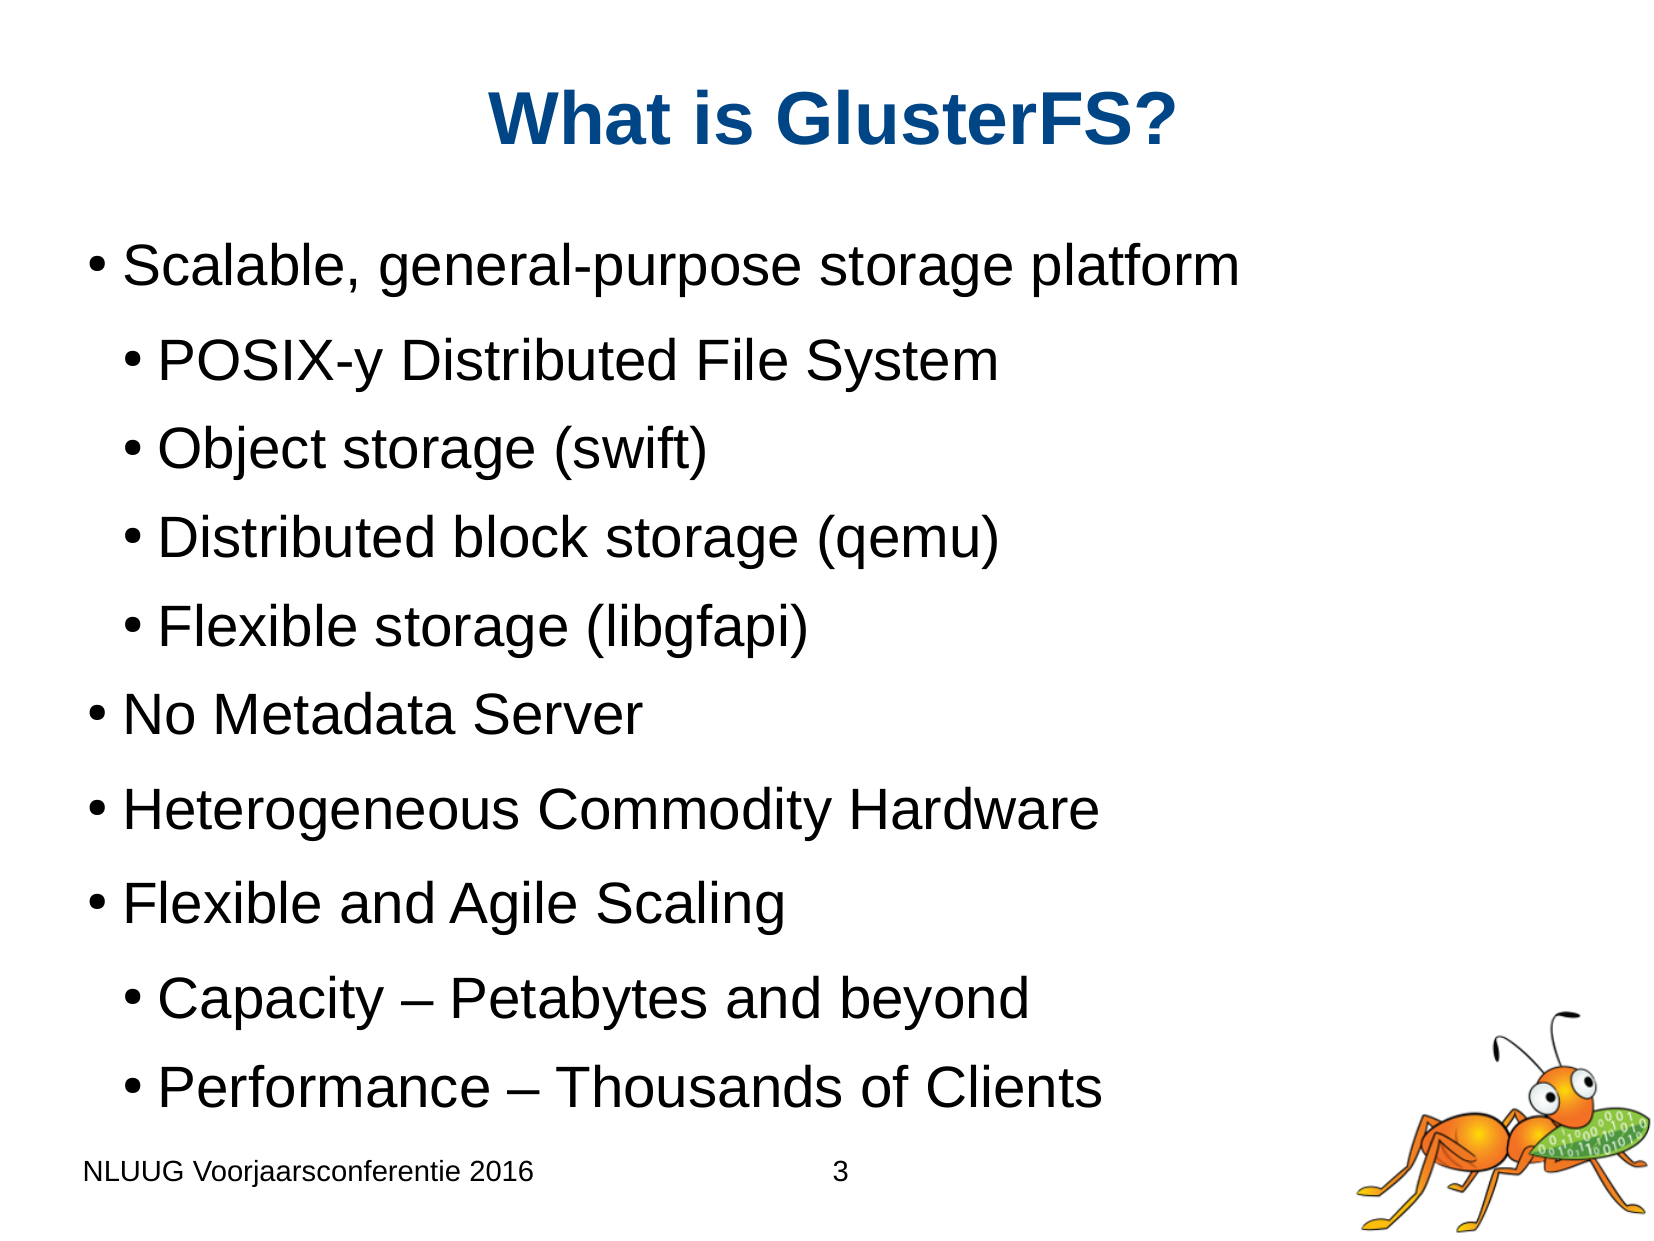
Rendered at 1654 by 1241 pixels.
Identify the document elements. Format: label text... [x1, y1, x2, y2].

title What is GlusterFS? [90, 15, 1579, 223]
picture [1353, 1009, 1654, 1235]
list Scalable, general-purpose storage platform POSIX-y Distributed File System Object storage (swift) Distributed block storage (qemu) Flexible storage (libgfapi) No Metadata Server Heterogeneous Commodity Hardware Flexible and Agile Scaling Capacity – Petabytes and beyond Performance – Thousands of Clients [86, 232, 1576, 1120]
